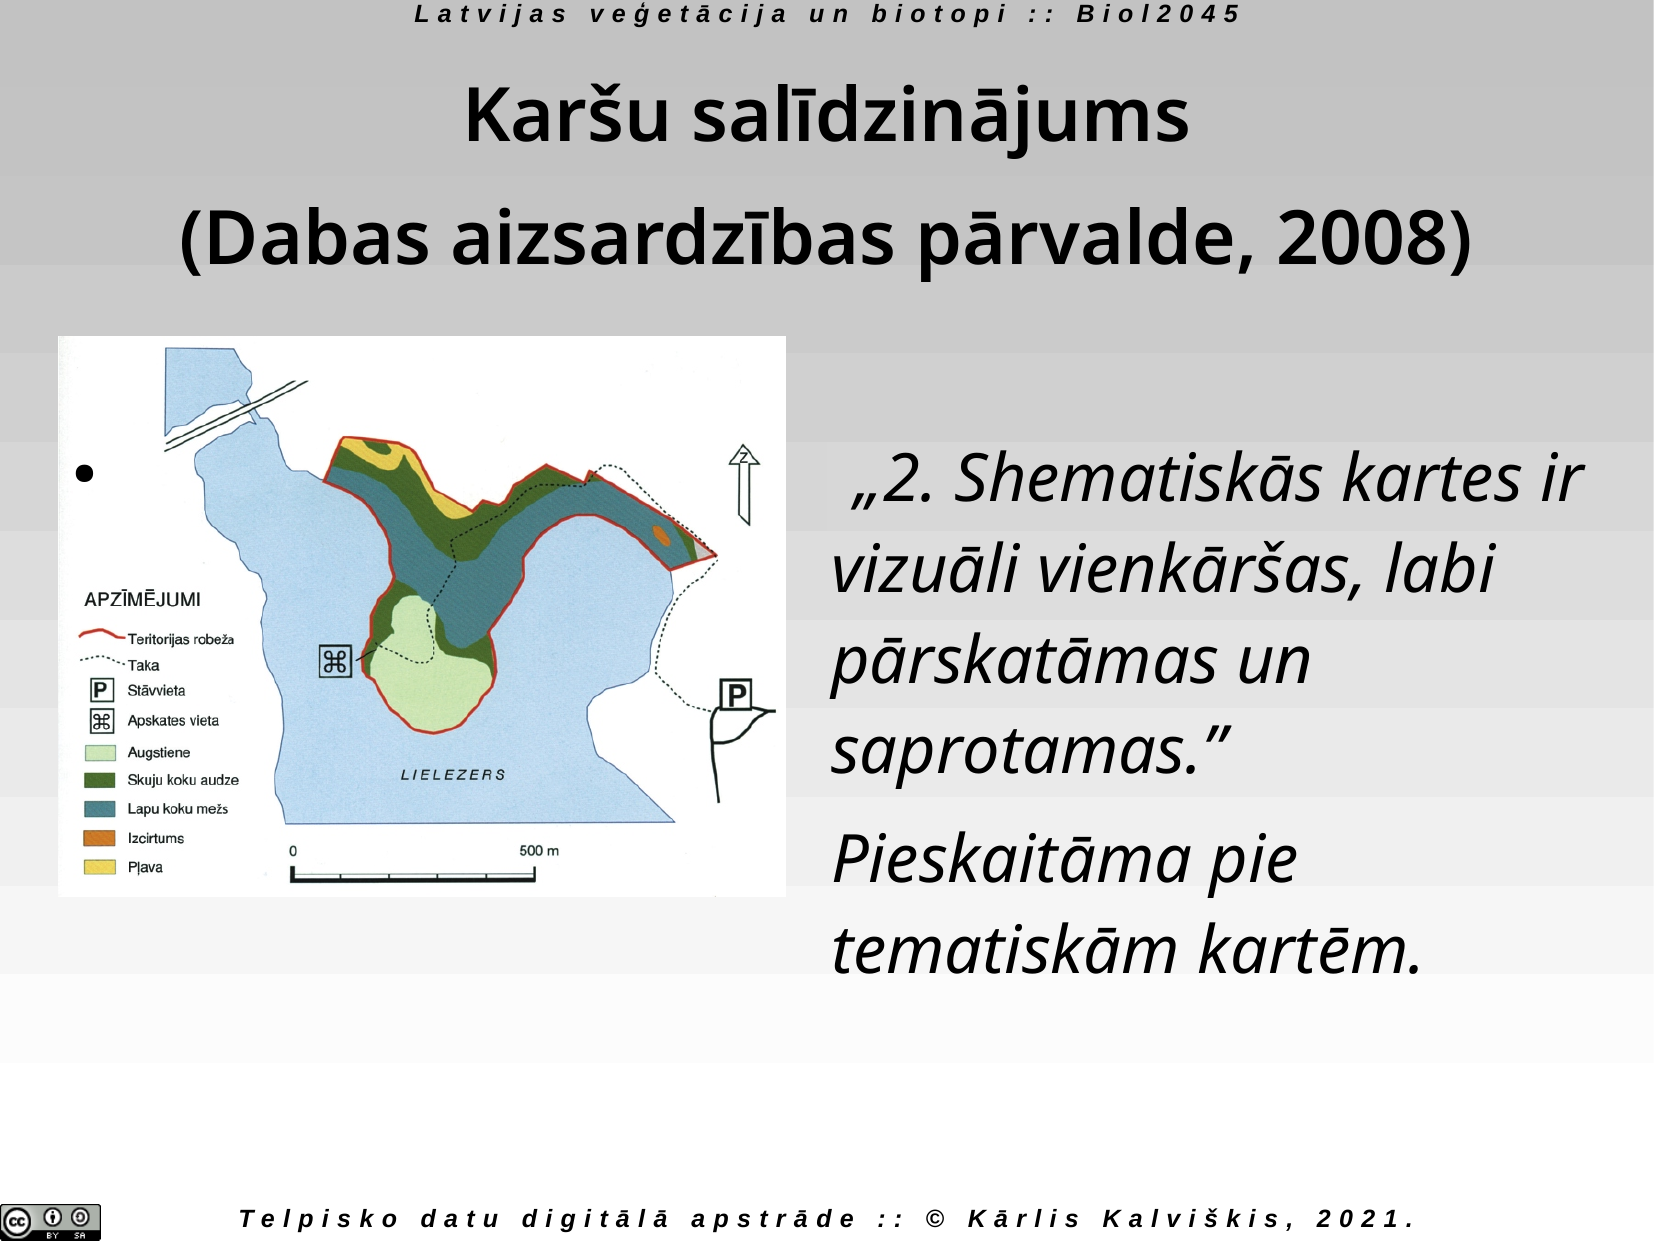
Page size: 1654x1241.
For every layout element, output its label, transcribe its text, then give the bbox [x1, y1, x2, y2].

picture [0, 0, 1654, 1241]
title Karšu salīdzinājums (Dabas aizsardzības pārvalde, 2008) [29, 40, 1625, 288]
text_box „2. Shematiskās kartes ir vizuāli vienkāršas, labi pārskatāmas un saprotamas.” Pieskaitāma pie tematiskām kartēm. [72, 430, 1620, 1186]
